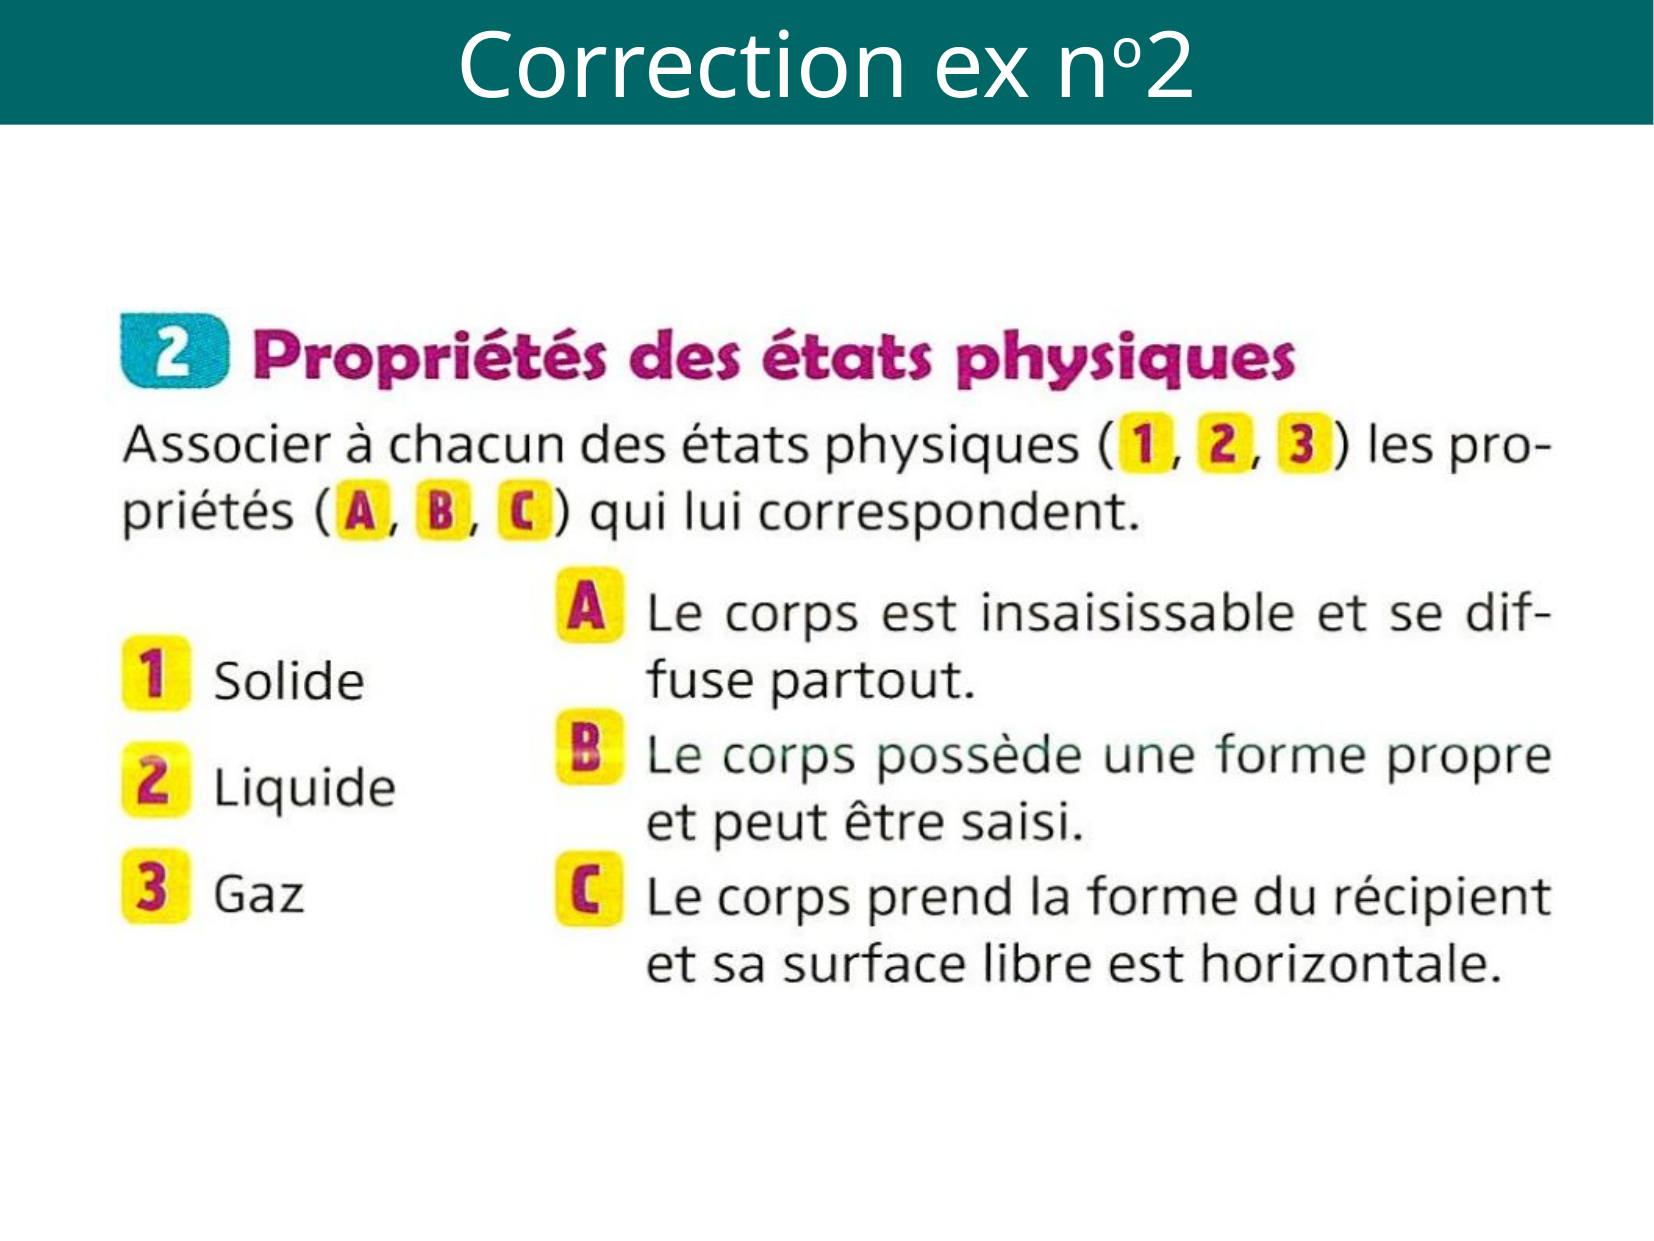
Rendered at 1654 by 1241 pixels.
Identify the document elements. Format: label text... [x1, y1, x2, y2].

title Correction ex no2 [0, 10, 1654, 114]
subtitle [11, 129, 1642, 1229]
picture [106, 307, 1558, 1000]
